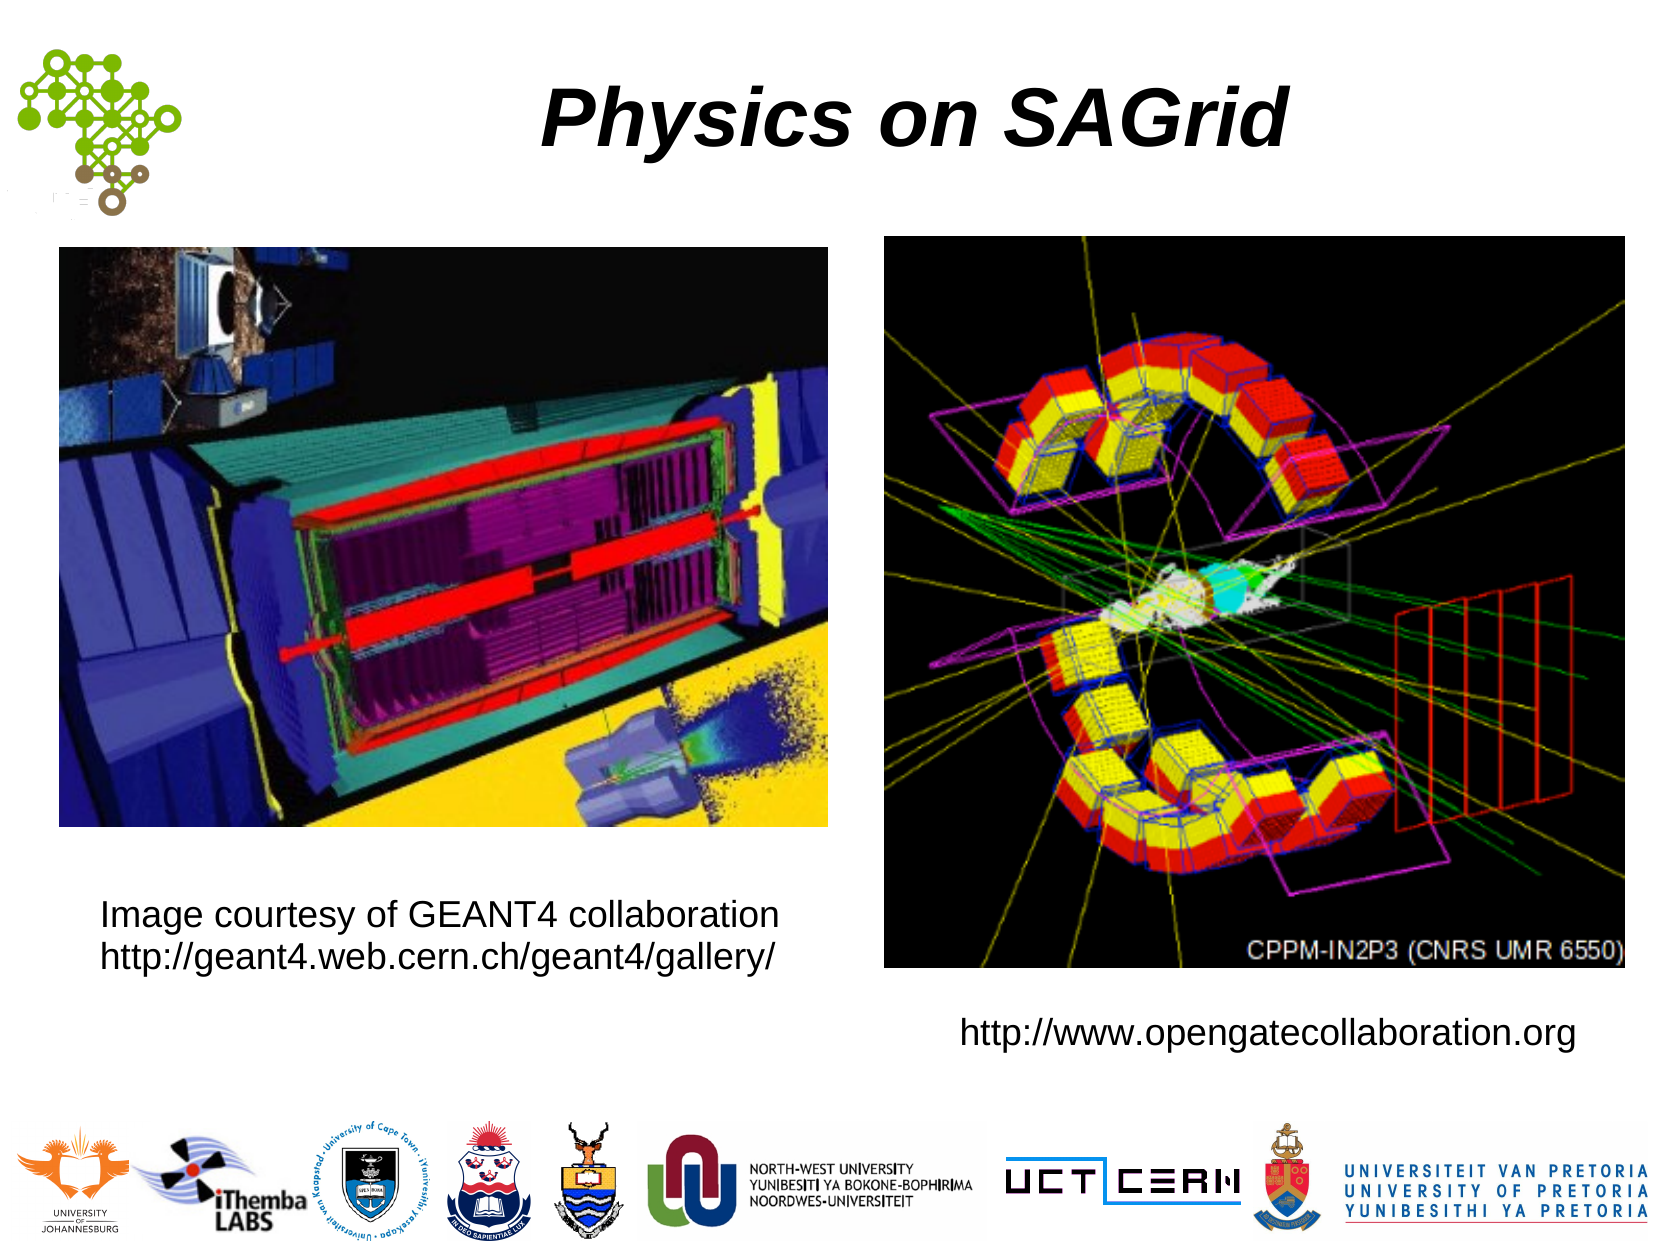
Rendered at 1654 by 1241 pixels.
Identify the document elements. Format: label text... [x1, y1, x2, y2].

picture [884, 236, 1625, 968]
picture [312, 1121, 430, 1241]
picture [1253, 1121, 1648, 1241]
picture [636, 1121, 987, 1241]
picture [553, 1121, 625, 1241]
picture [1006, 1157, 1241, 1205]
picture [447, 1121, 531, 1241]
picture [59, 247, 828, 827]
picture [7, 47, 185, 220]
text_box http://www.opengatecollaboration.org [944, 1003, 1593, 1103]
title Physics on SAGrid [206, 29, 1625, 207]
picture [11, 1121, 308, 1241]
text_box Image courtesy of GEANT4 collaboration http://geant4.web.cern.ch/geant4/gallery/ [85, 885, 796, 985]
